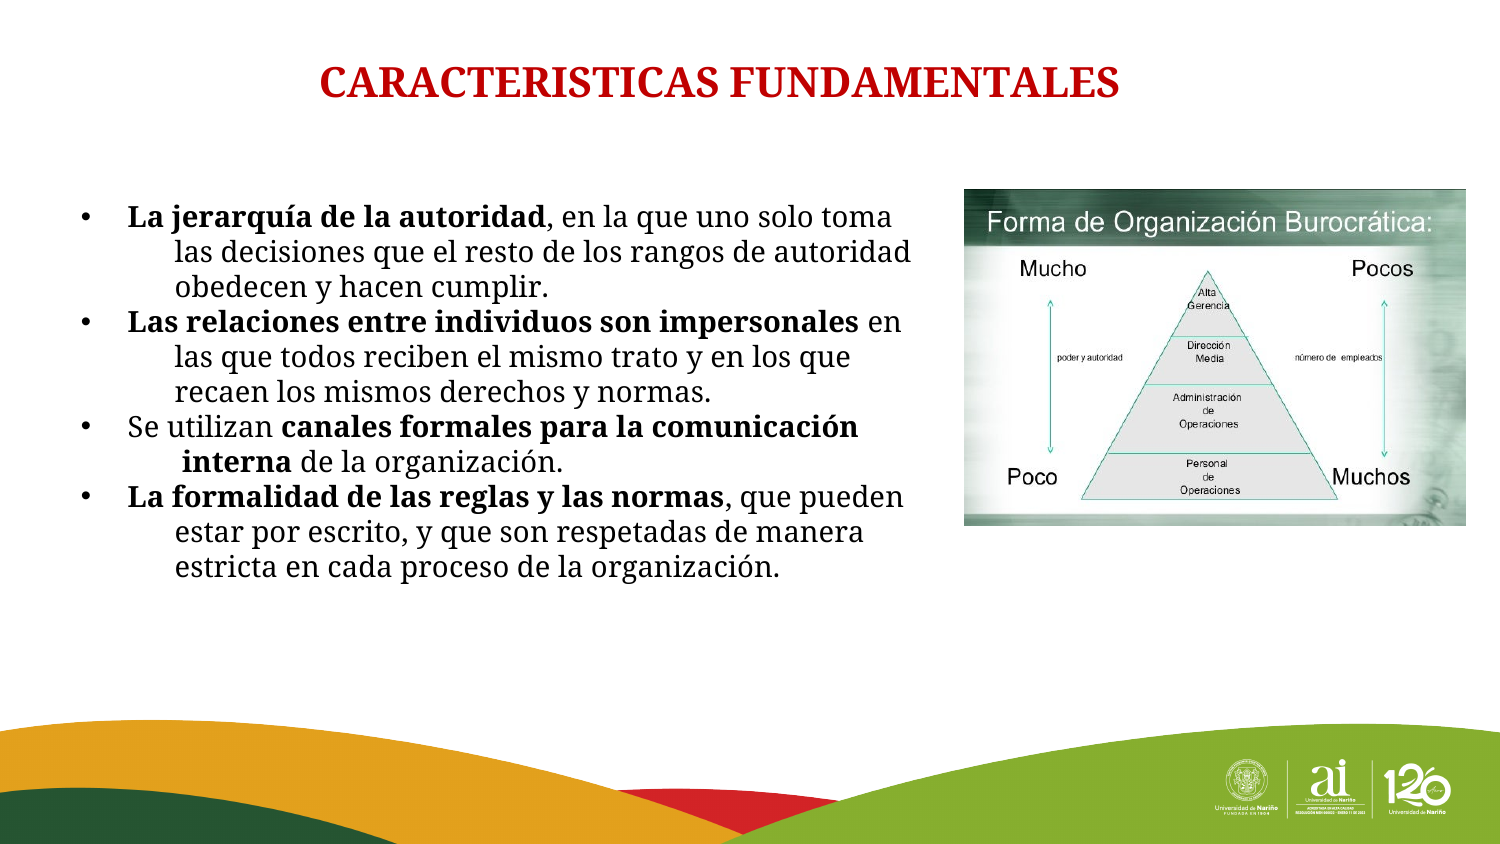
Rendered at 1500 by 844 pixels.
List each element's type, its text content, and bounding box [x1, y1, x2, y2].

text_box La jerarquía de la autoridad, en la que uno solo toma las decisiones que el resto de los rangos de autoridad obedecen y hacen cumplir. Las relaciones entre individuos son impersonales en las que todos reciben el mismo trato y en los que recaen los mismos derechos y normas. Se utilizan canales formales para la comunicación interna de la organización. La formalidad de las reglas y las normas, que pueden estar por escrito, y que son respetadas de manera estricta en cada proceso de la organización. [65, 190, 947, 631]
picture [0, 8, 1500, 844]
text_box CARACTERISTICAS FUNDAMENTALES [303, 48, 1198, 114]
